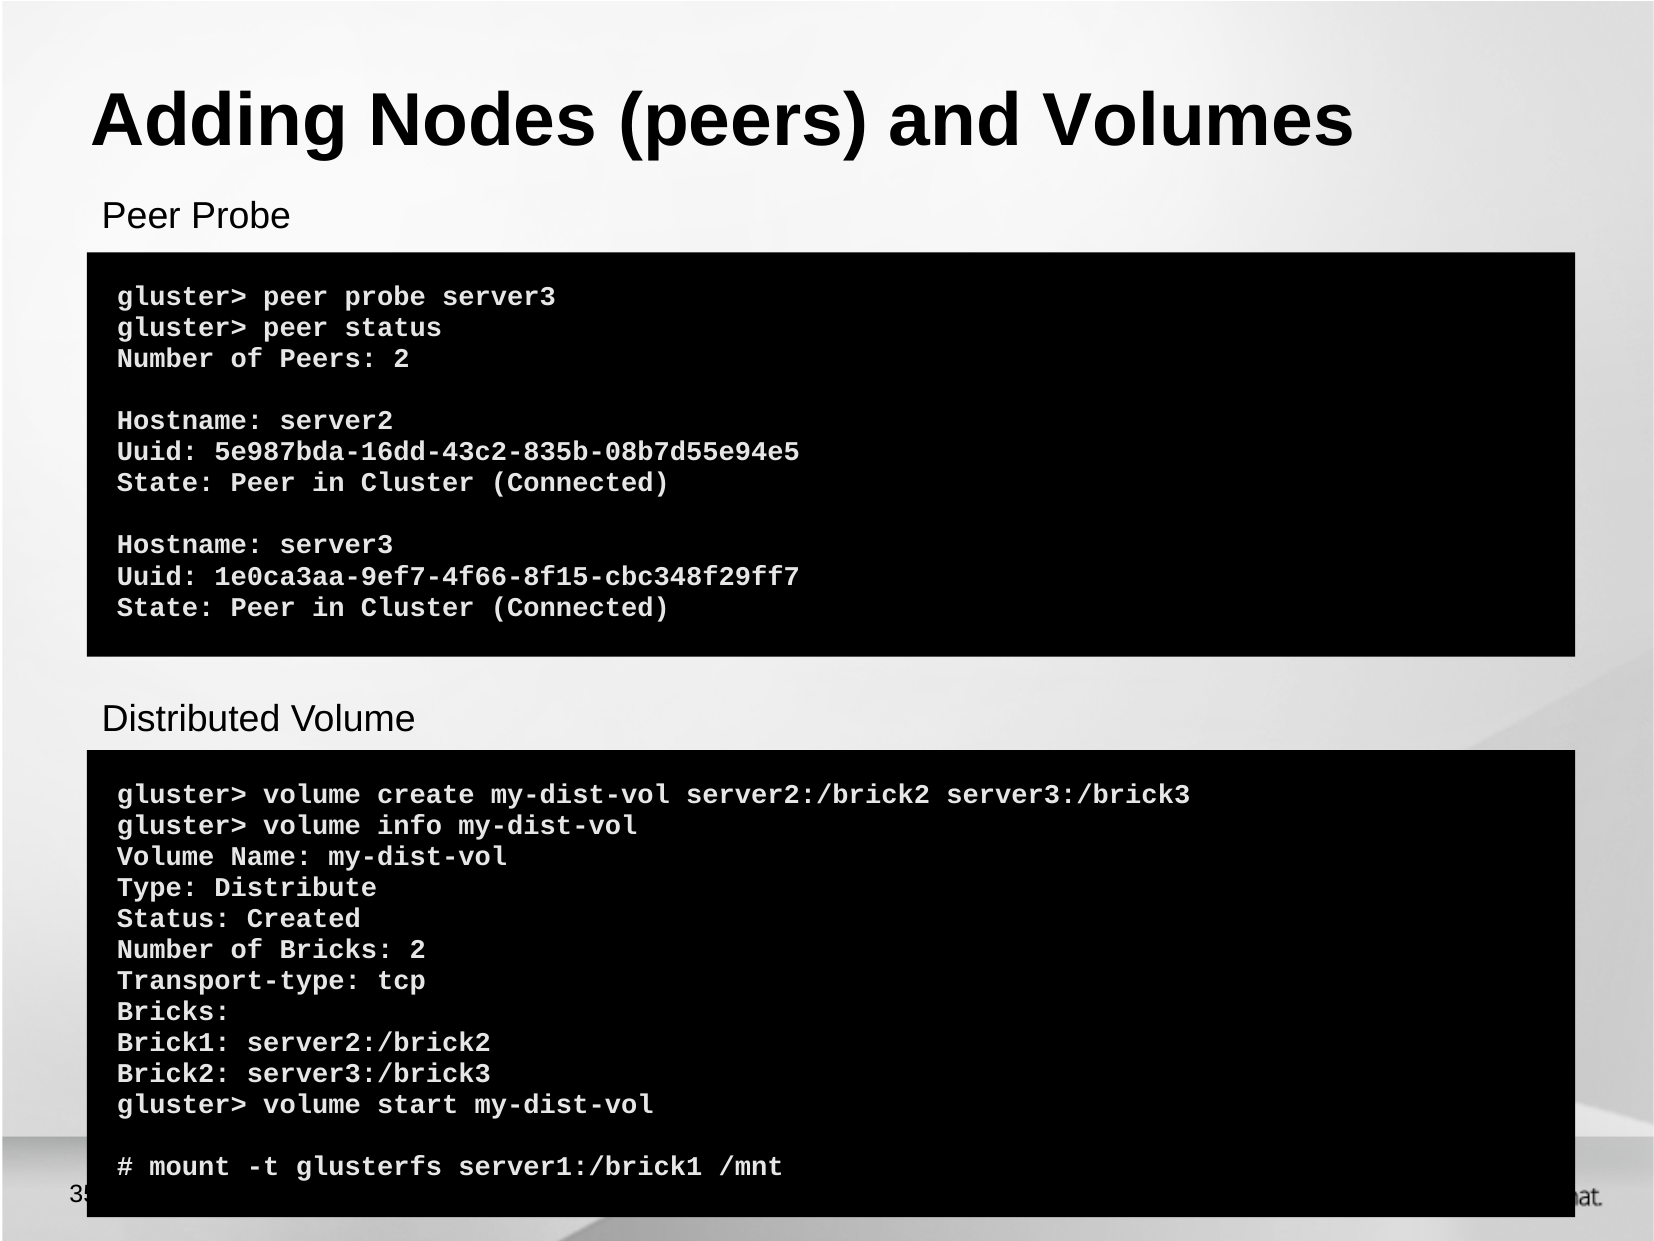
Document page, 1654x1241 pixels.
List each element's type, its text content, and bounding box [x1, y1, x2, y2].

text_box Distributed Volume [86, 690, 432, 747]
list gluster> peer probe server3 gluster> peer status Number of Peers: 2 Hostname: server2 Uuid: 5e987bda-16dd-43c2-835b-08b7d55e94e5 State: Peer in Cluster (Connected) Hostname: server3 Uuid: 1e0ca3aa-9ef7-4f66-8f15-cbc348f29ff7 State: Peer in Cluster (Connected) [86, 252, 1576, 657]
text_box Peer Probe [86, 187, 307, 245]
picture [2, 1, 1654, 1241]
title Adding Nodes (peers) and Volumes [90, 15, 1579, 223]
list gluster> volume create my-dist-vol server2:/brick2 server3:/brick3 gluster> volume info my-dist-vol Volume Name: my-dist-vol Type: Distribute Status: Created Number of Bricks: 2 Transport-type: tcp Bricks: Brick1: server2:/brick2 Brick2: server3:/brick3 gluster> volume start my-dist-vol # mount -t glusterfs server1:/brick1 /mnt [86, 750, 1576, 1218]
